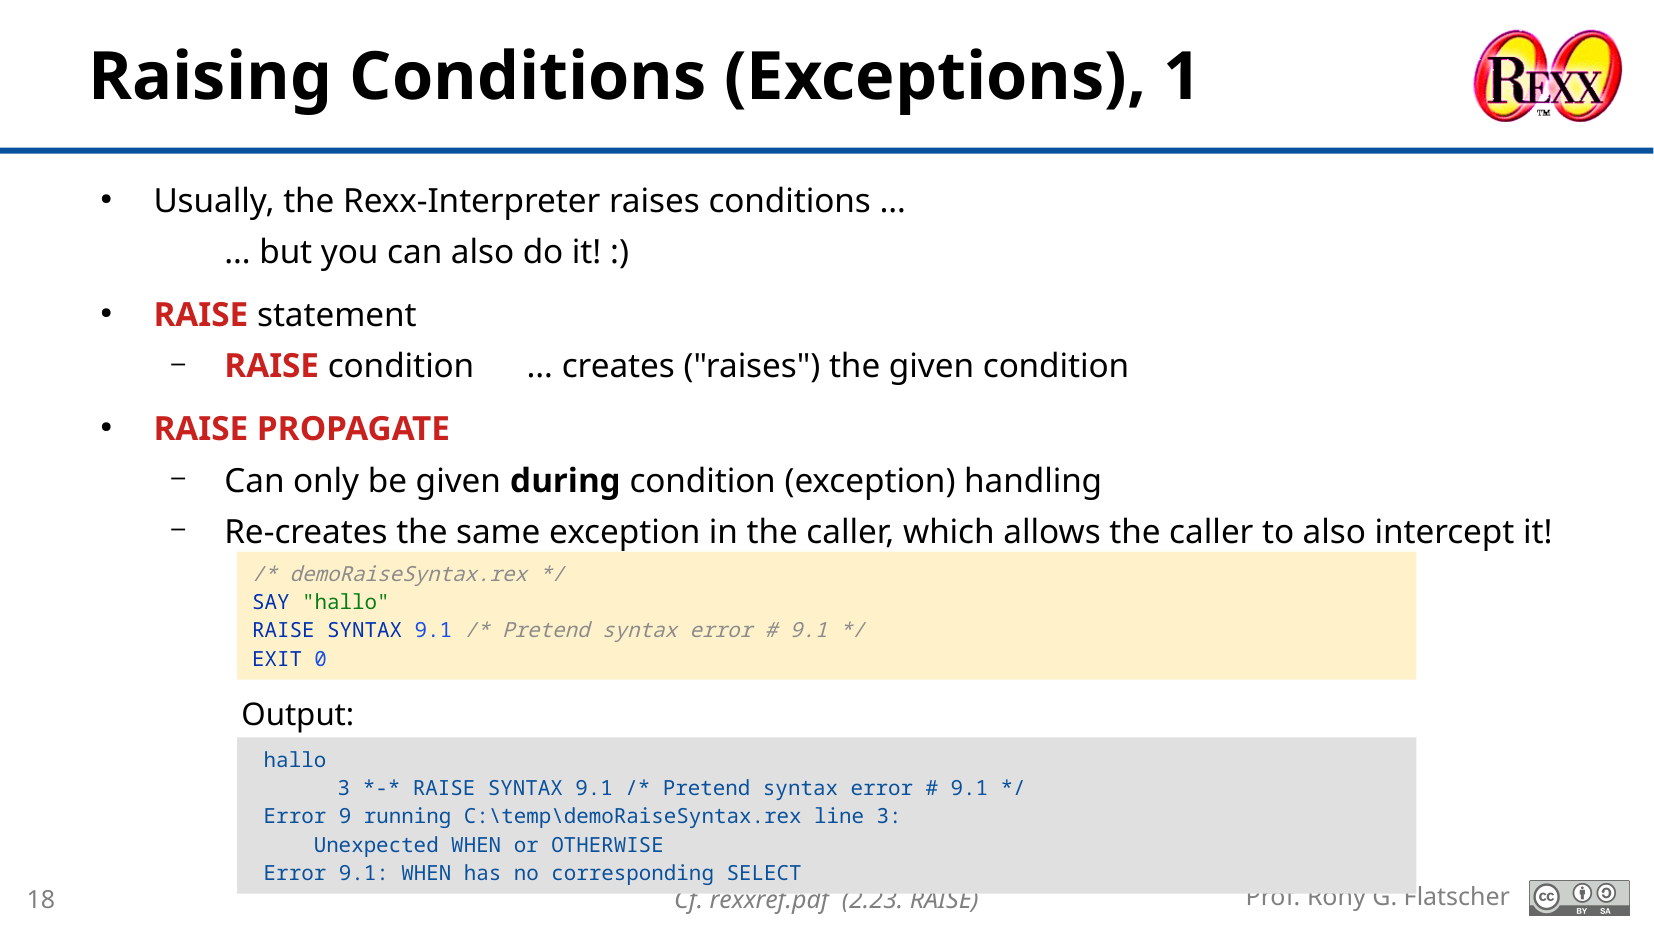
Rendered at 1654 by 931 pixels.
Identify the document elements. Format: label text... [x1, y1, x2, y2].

text_box /* demoRaiseSyntax.rex */ SAY "hallo" RAISE SYNTAX 9.1 /* Pretend syntax error # 9.1 */ EXIT 0 [237, 551, 1417, 675]
title Raising Conditions (Exceptions), 1 [29, 0, 1654, 148]
text_box Cf. rexxref.pdf (2.23. RAISE) [0, 874, 1654, 922]
text_box hallo 3 *-* RAISE SYNTAX 9.1 /* Pretend syntax error # 9.1 */ Error 9 running C:\temp\demoRaiseSyntax.rex line 3: Unexpected WHEN or OTHERWISE Error 9.1: WHEN has no corresponding SELECT [237, 737, 1417, 888]
text_box Output: [226, 684, 393, 740]
list Usually, the Rexx-Interpreter raises conditions … … but you can also do it! :) RAISE statement RAISE condition … creates ("raises") the given condition RAISE PROPAGATE Can only be given during condition (exception) handling Re-creates the same exception in the caller, which allows the caller to also intercept it! [82, 177, 1571, 857]
